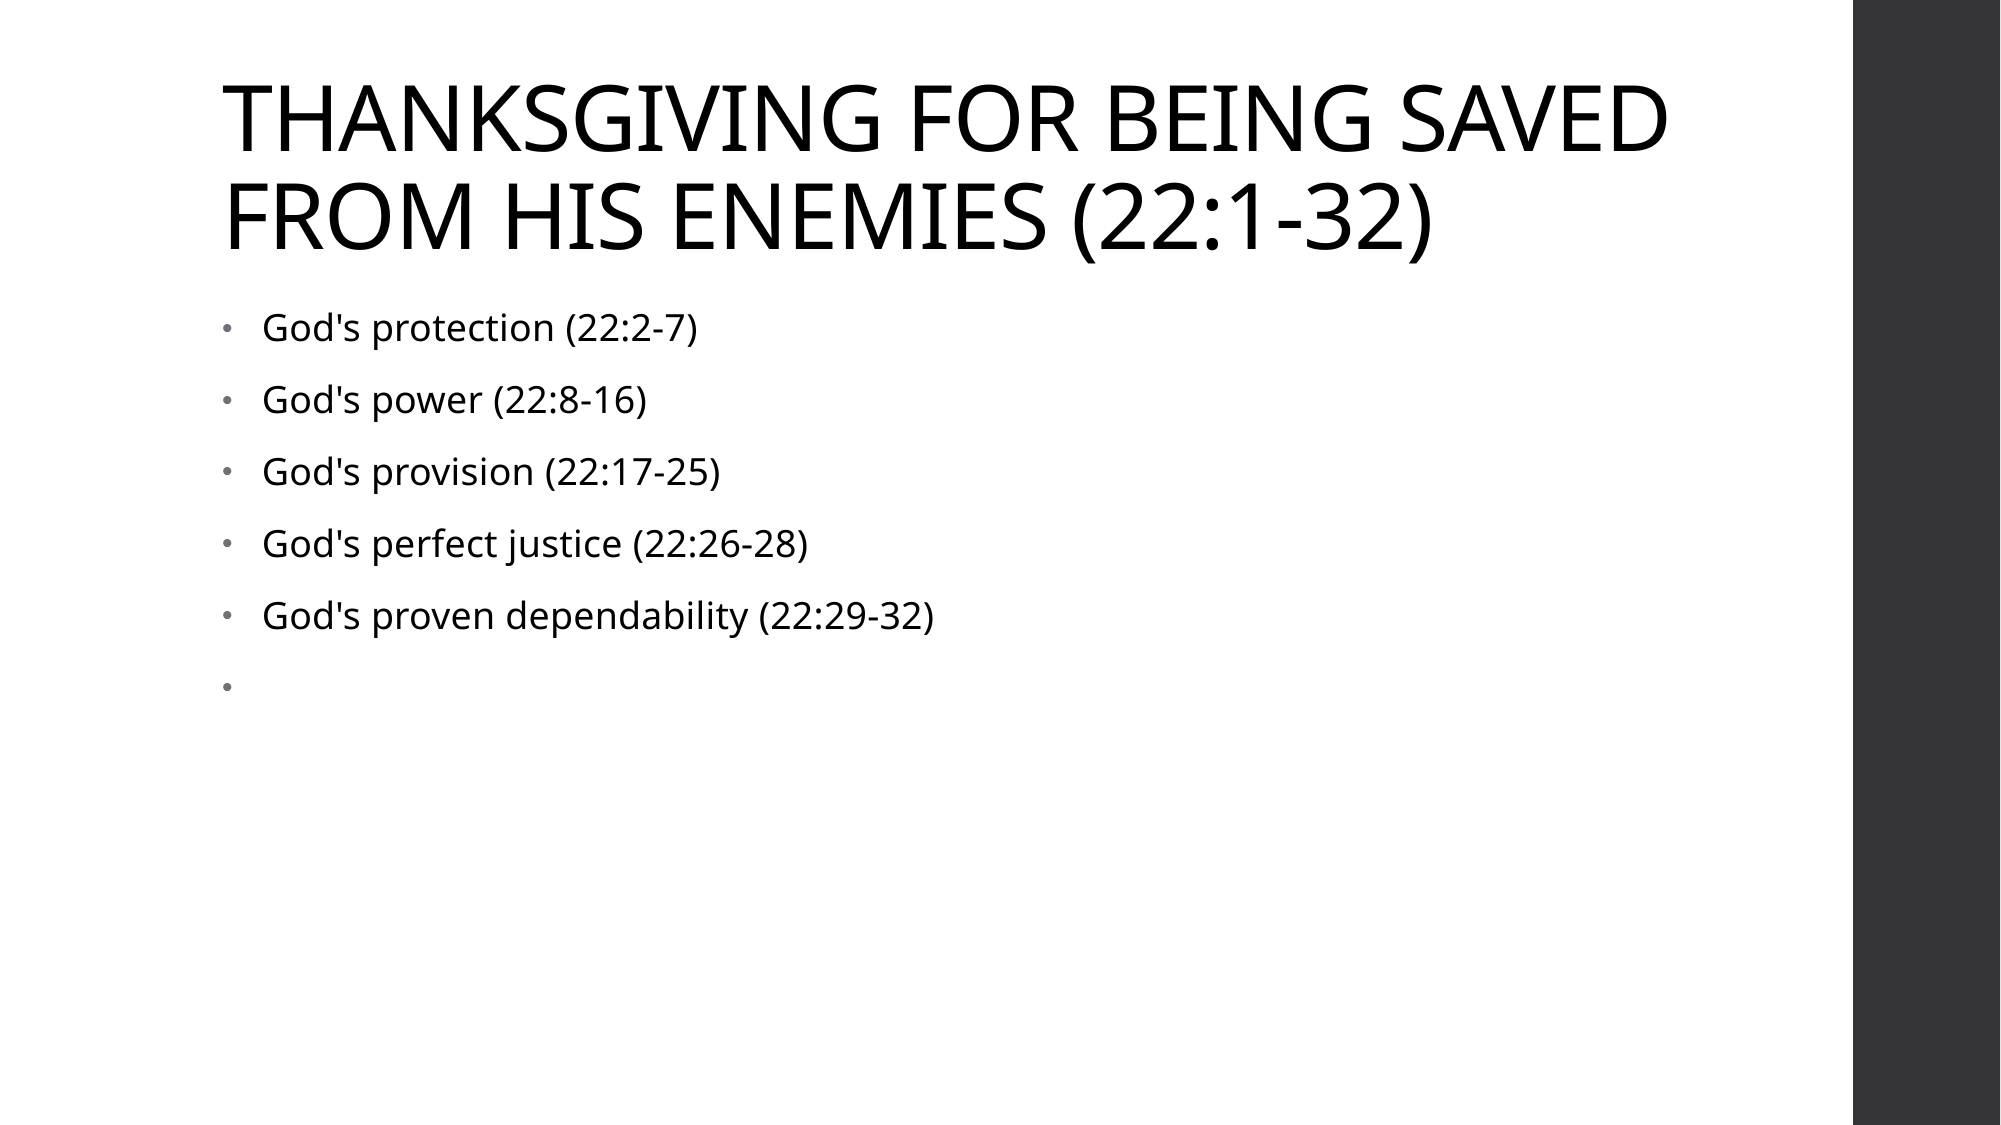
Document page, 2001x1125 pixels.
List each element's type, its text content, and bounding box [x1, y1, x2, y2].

title THANKSGIVING FOR BEING SAVED FROM HIS ENEMIES (22:1-32) [206, 60, 1797, 278]
list God's protection (22:2-7) God's power (22:8-16) God's provision (22:17-25) God's perfect justice (22:26-28) God's proven dependability (22:29-32) [206, 299, 1617, 1014]
